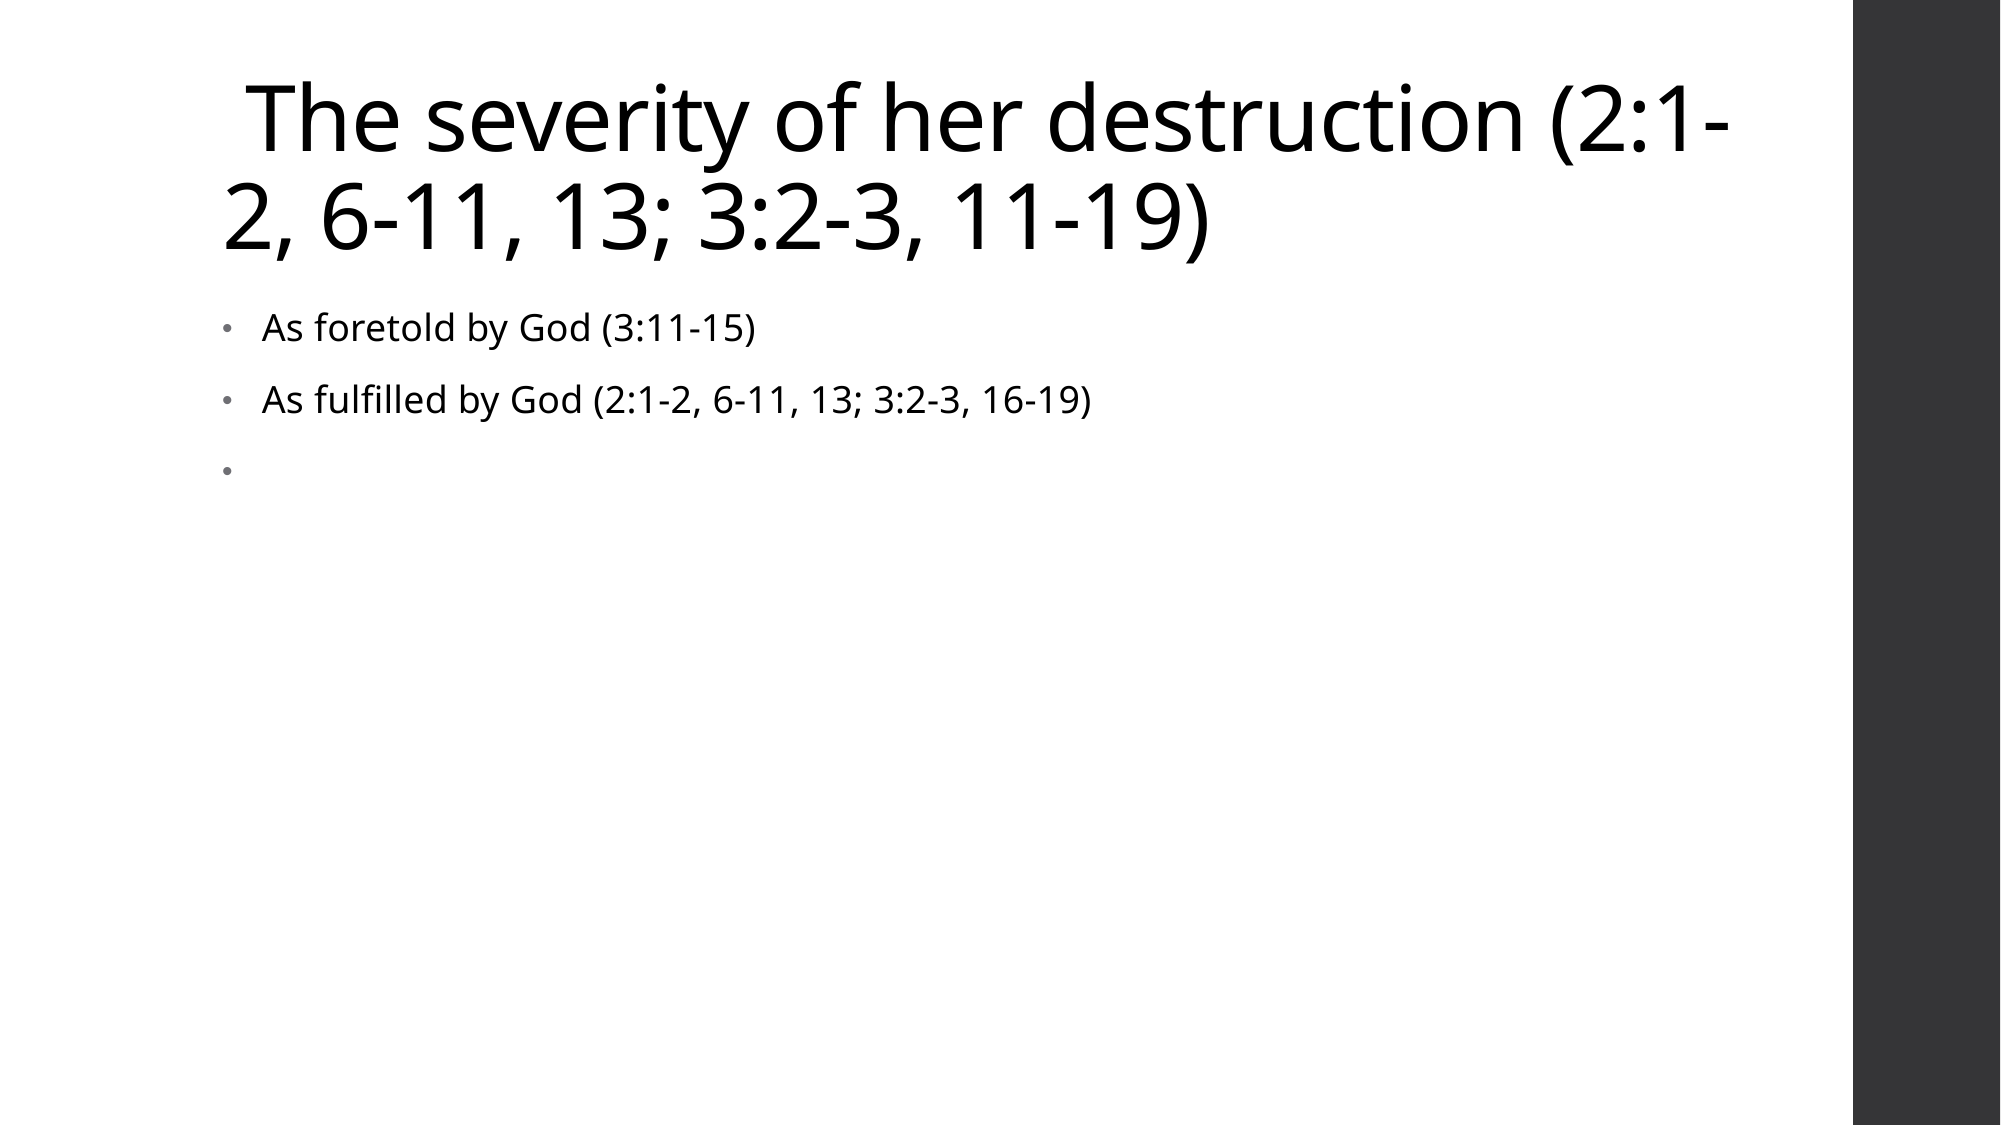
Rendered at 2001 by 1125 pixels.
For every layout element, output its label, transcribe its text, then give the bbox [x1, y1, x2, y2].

list As foretold by God (3:11-15) As fulfilled by God (2:1-2, 6-11, 13; 3:2-3, 16-19) [206, 299, 1617, 1014]
title The severity of her destruction (2:1-2, 6-11, 13; 3:2-3, 11-19) [206, 60, 1797, 278]
